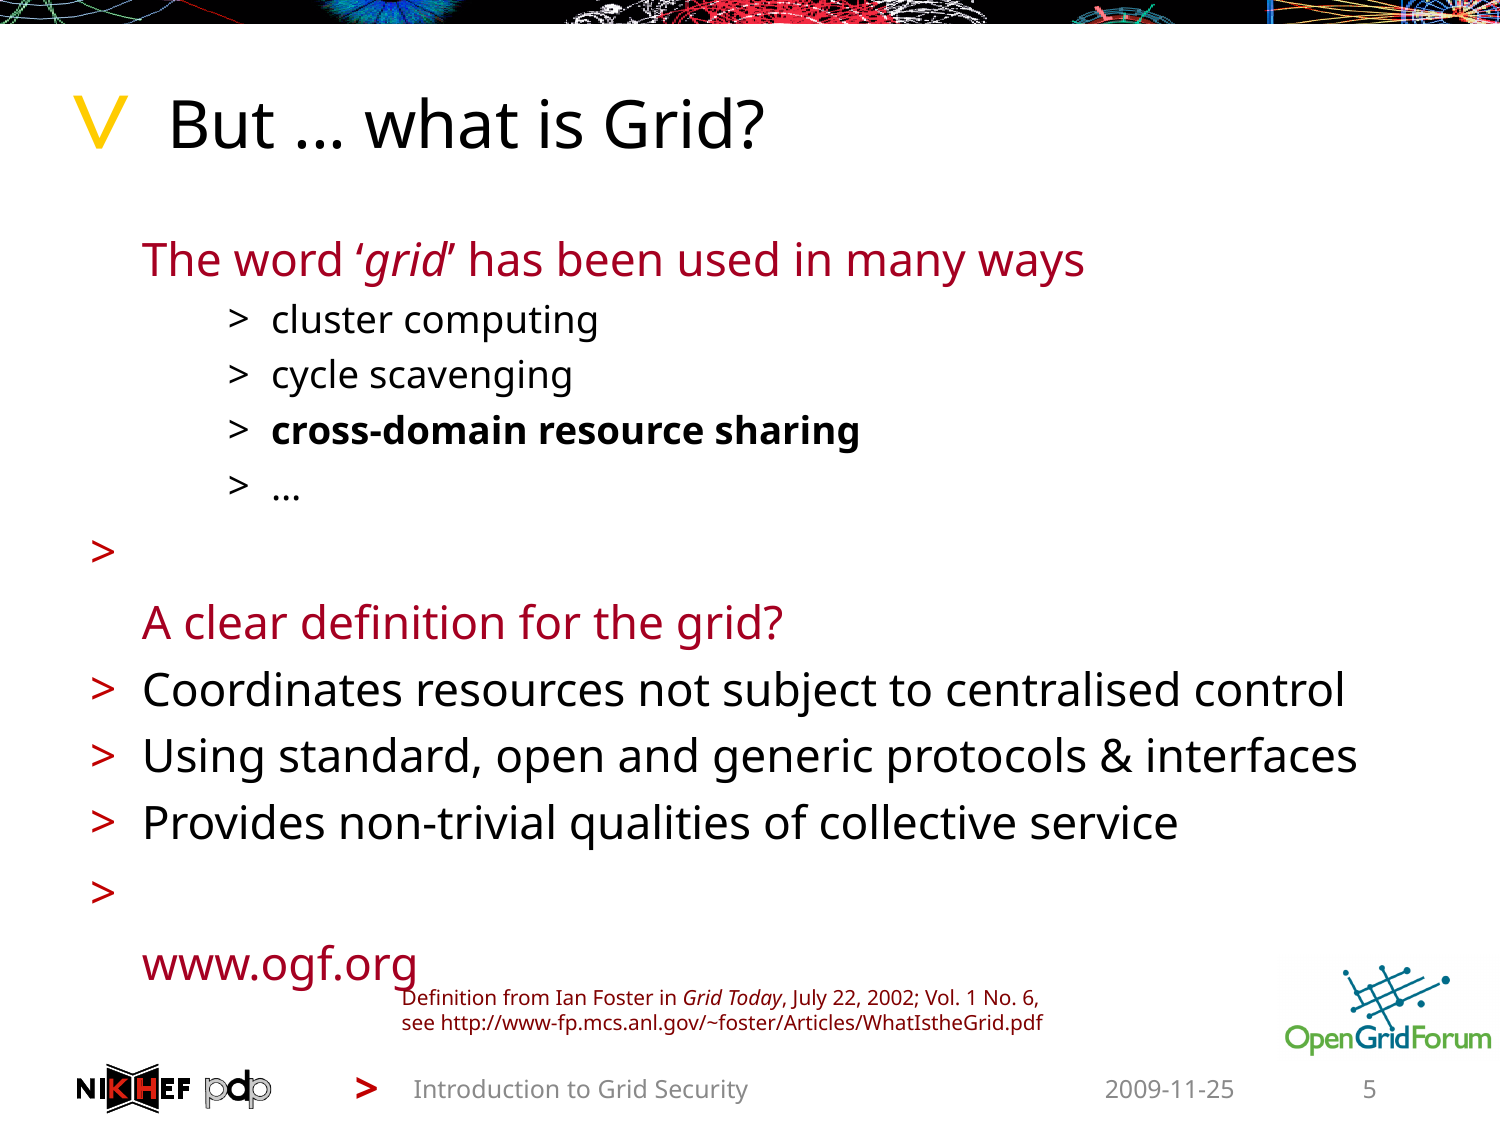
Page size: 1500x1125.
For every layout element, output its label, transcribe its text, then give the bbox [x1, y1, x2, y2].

list The word ‘grid’ has been used in many ways cluster computing cycle scavenging cross-domain resource sharing … A clear definition for the grid? Coordinates resources not subject to centralised control Using standard, open and generic protocols & interfaces Provides non-trivial qualities of collective service www.ogf.org [75, 222, 1426, 1005]
title But ... what is Grid? [152, 56, 1426, 188]
text_box Introduction to Grid Security [398, 1066, 938, 1103]
text_box 4 [1347, 1066, 1426, 1102]
text_box 2009-11-25 [1089, 1066, 1266, 1103]
text_box Definition from Ian Foster in Grid Today, July 22, 2002; Vol. 1 No. 6, see http://www-fp.mcs.anl.gov/~foster/Articles/WhatIstheGrid.pdf [386, 977, 1267, 1043]
picture [1277, 954, 1500, 1061]
